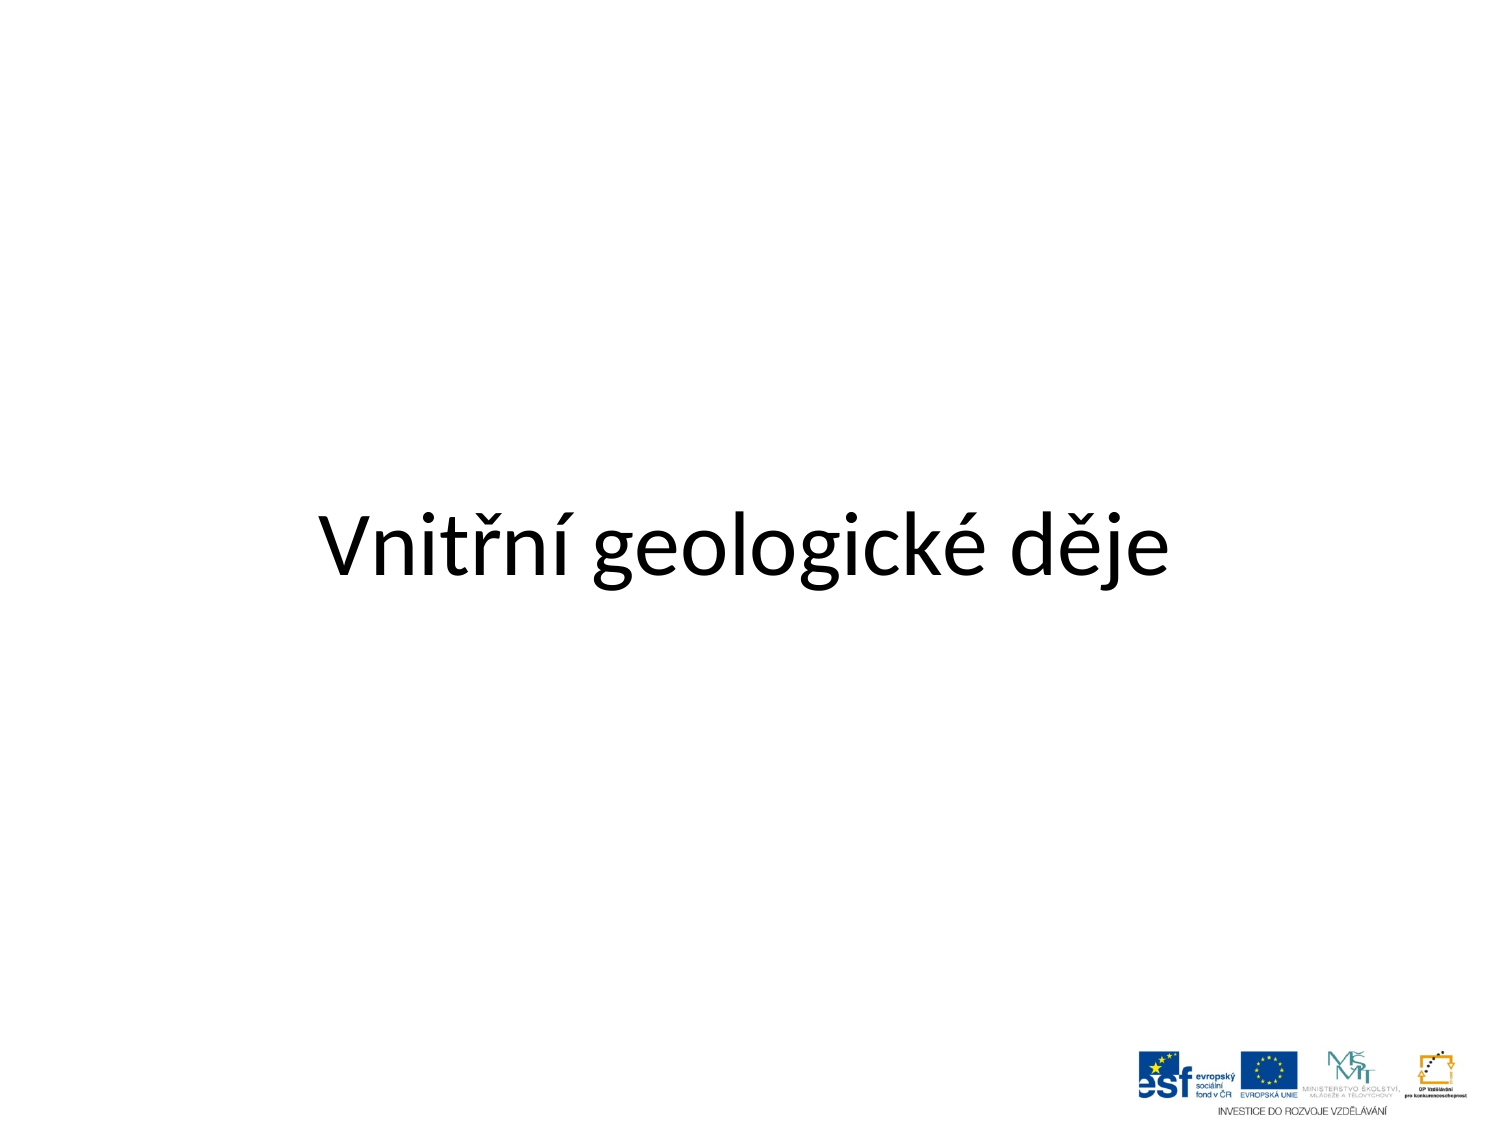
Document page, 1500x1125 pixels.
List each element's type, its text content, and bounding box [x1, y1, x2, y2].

picture [1125, 1035, 1476, 1125]
title Vnitřní geologické děje [70, 445, 1421, 633]
